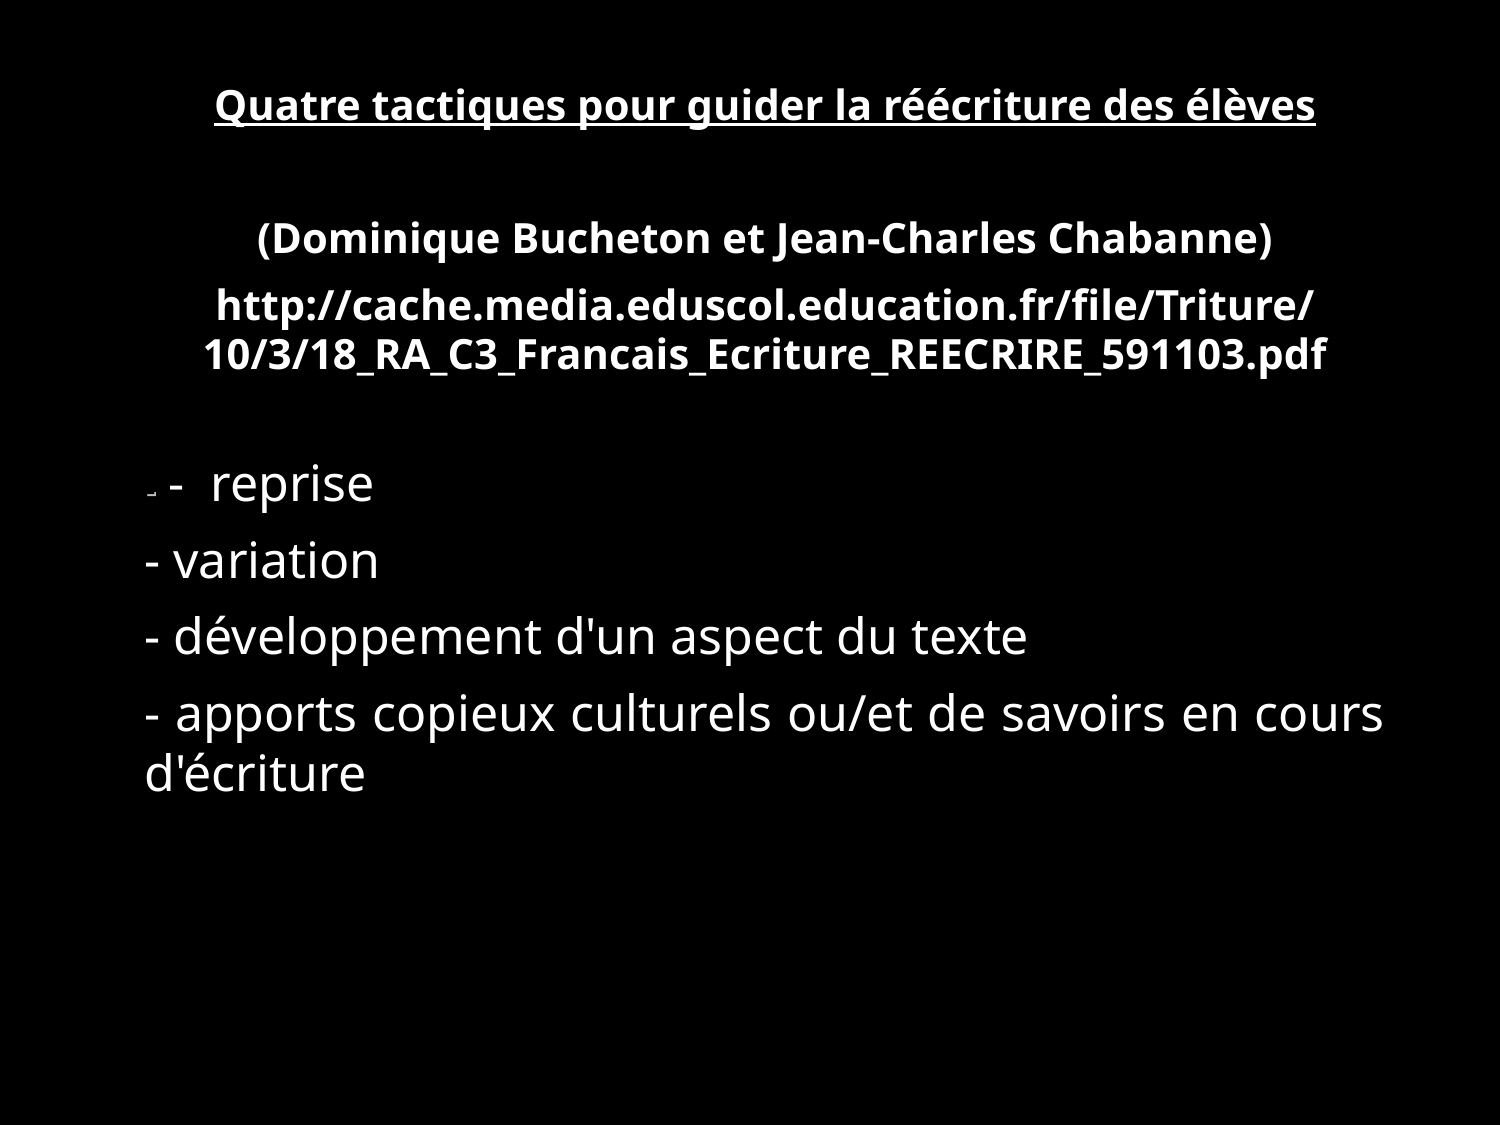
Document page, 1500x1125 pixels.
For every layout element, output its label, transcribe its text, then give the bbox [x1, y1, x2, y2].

subtitle Quatre tactiques pour guider la réécriture des élèves (Dominique Bucheton et Jean-Charles Chabanne) http://cache.media.eduscol.education.fr/file/Triture/10/3/18_RA_C3_Francais_Ecriture_REECRIRE_591103.pdf - - reprise - variation - développement d'un aspect du texte - apports copieux culturels ou/et de savoirs en cours d'écriture [129, 70, 1405, 721]
